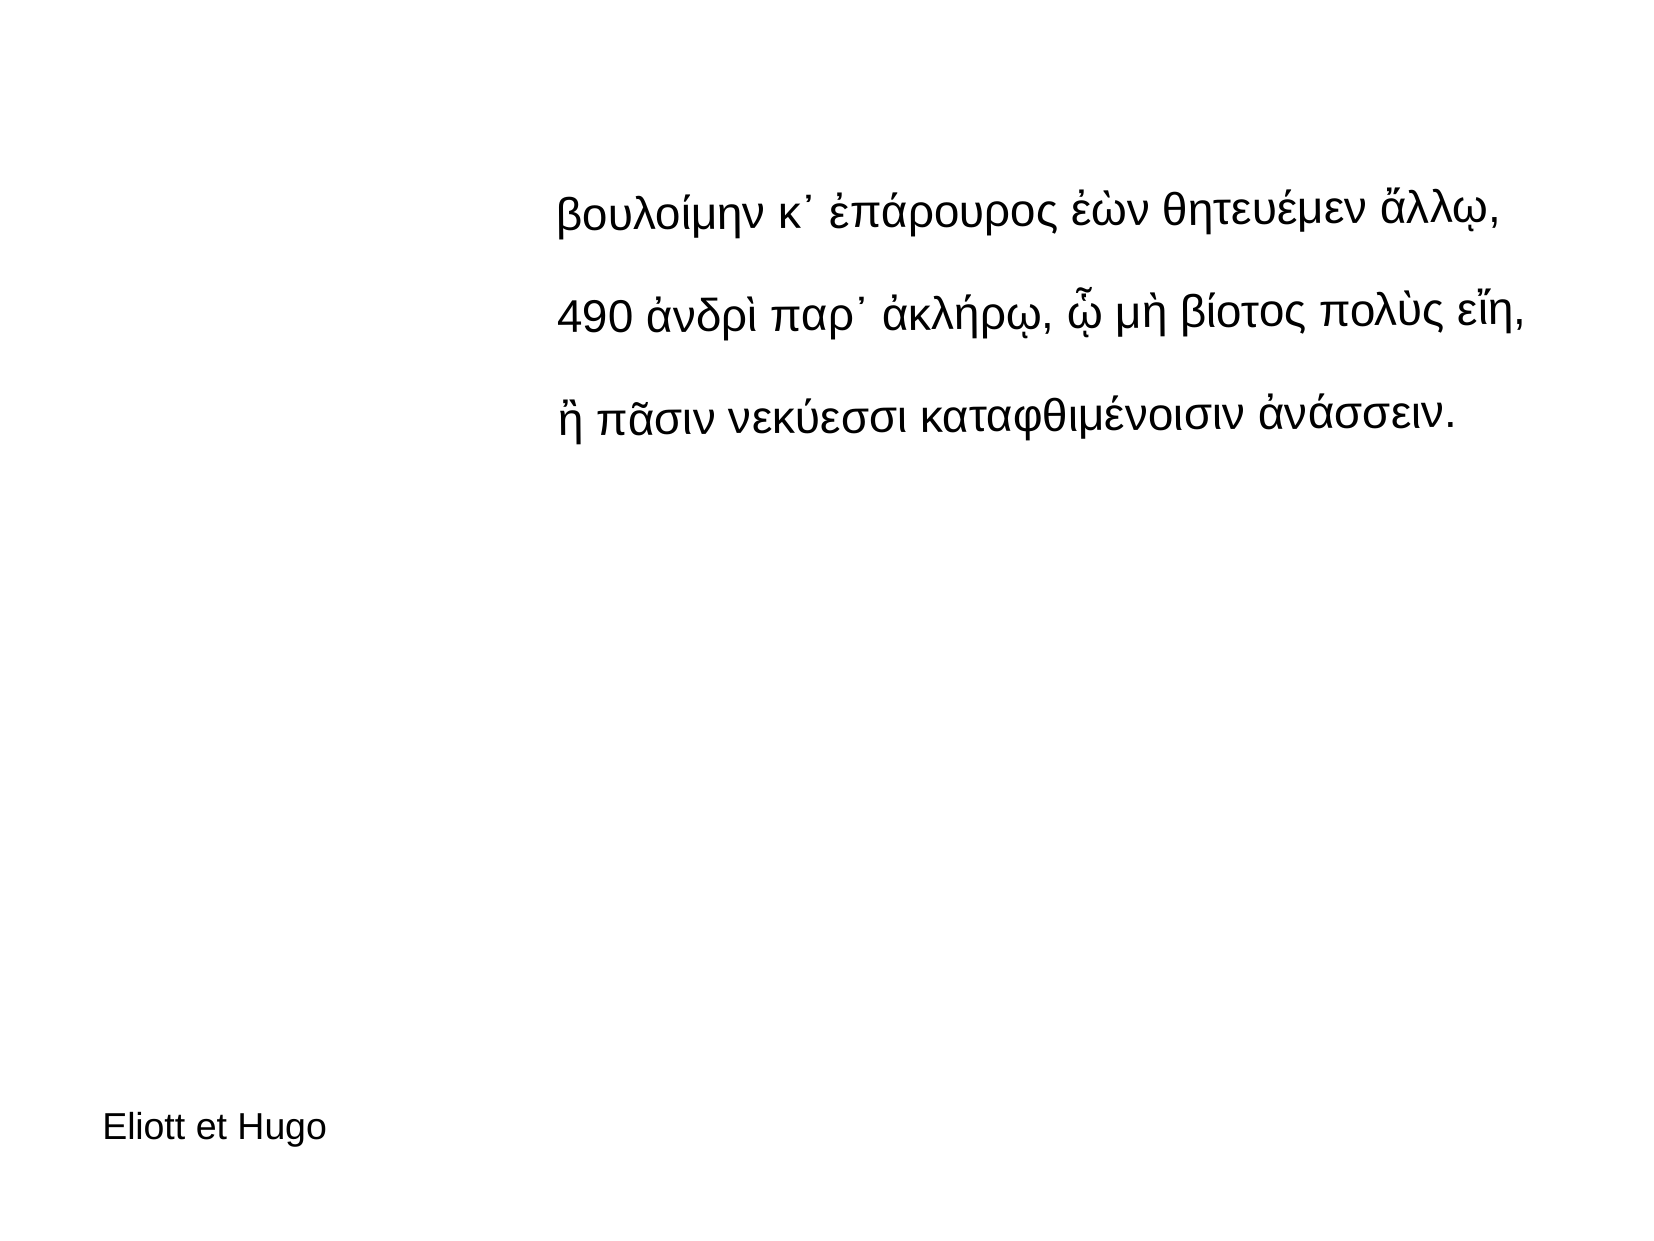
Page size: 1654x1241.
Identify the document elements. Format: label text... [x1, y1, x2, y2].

text_box Eliott et Hugo [87, 1098, 449, 1170]
text_box βουλοίμην κ᾽ ἐπάρουρος ἐὼν θητευέμεν ἄλλῳ, 490 ἀνδρὶ παρ᾽ ἀκλήρῳ, ᾧ μὴ βίοτος πολὺς εἴη, ἢ πᾶσιν νεκύεσσι καταφθιμένοισιν ἀνάσσειν. [541, 171, 1573, 605]
